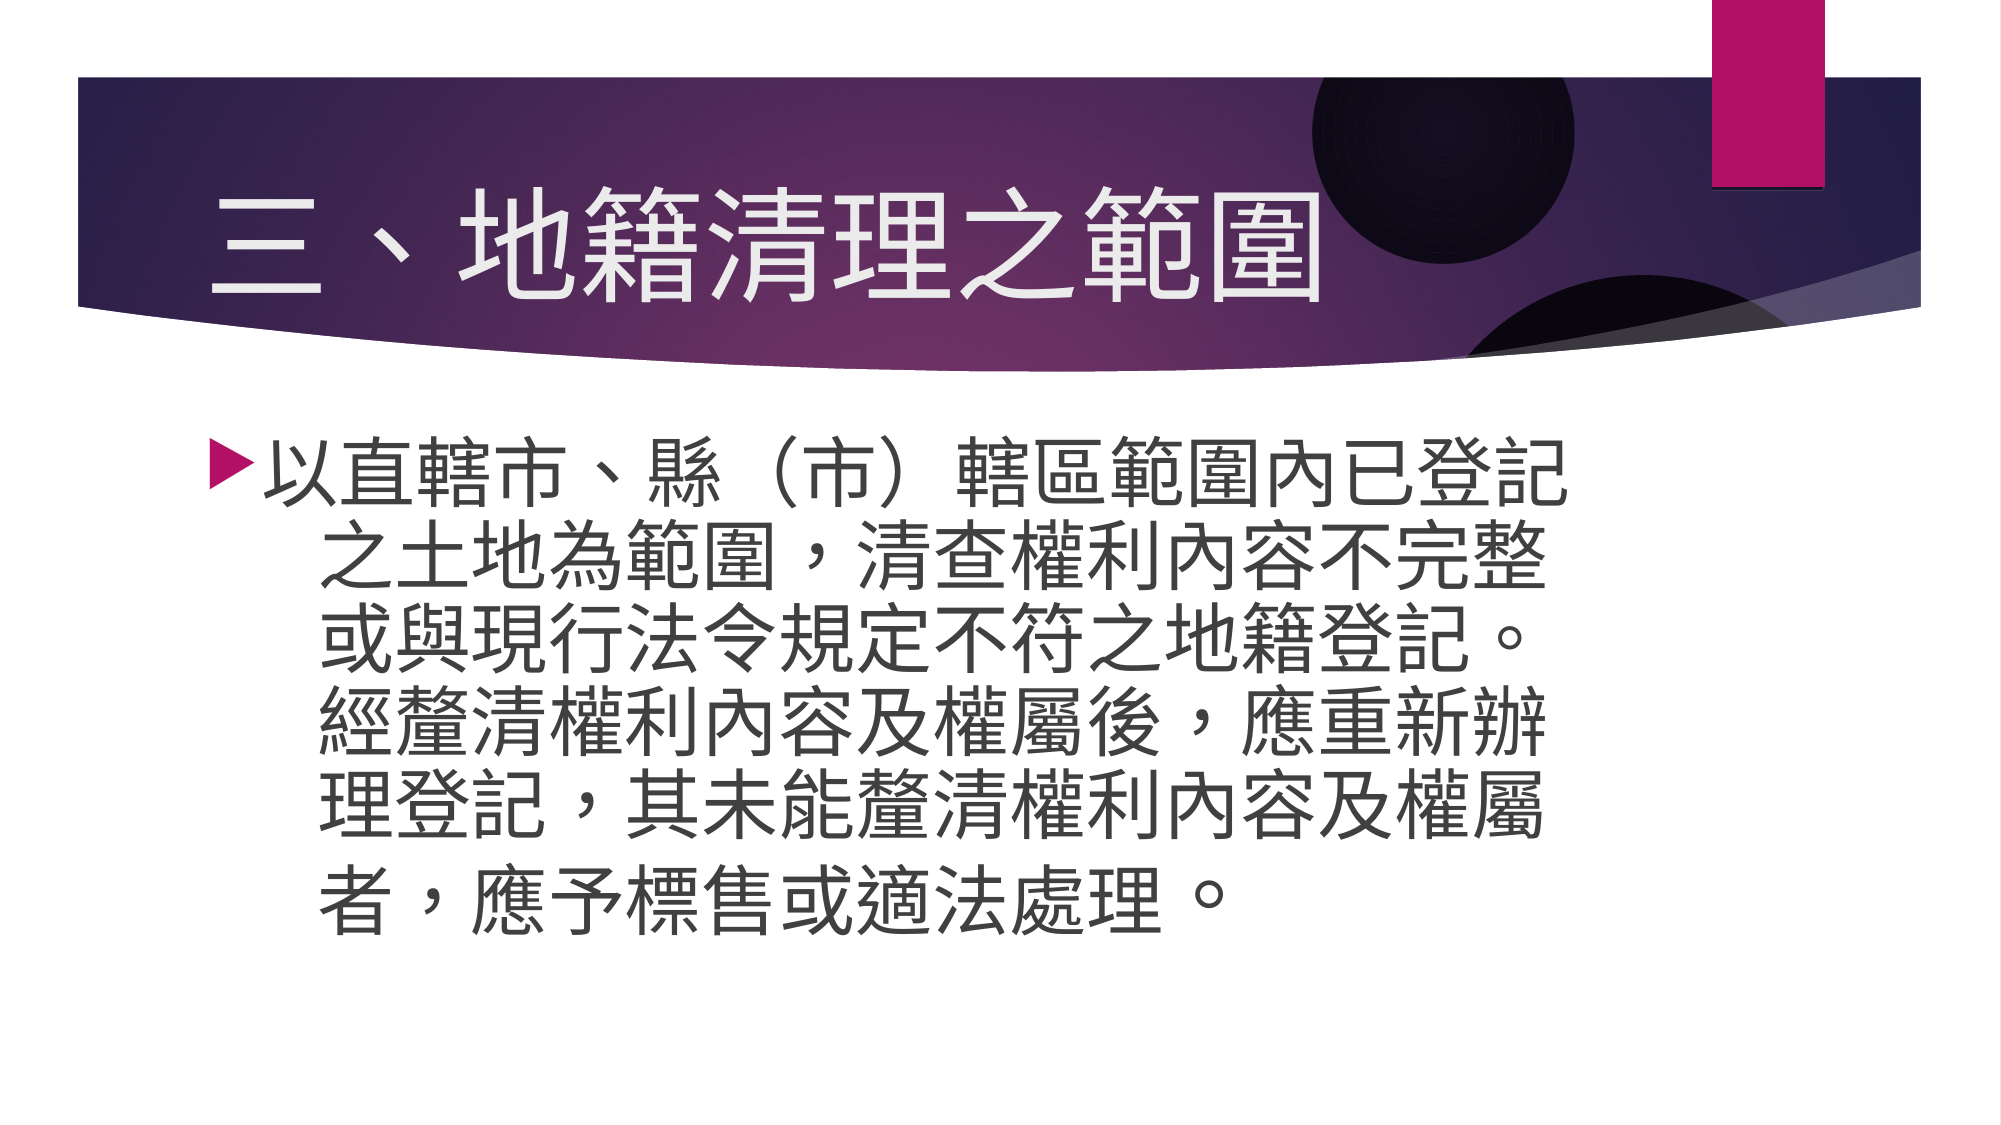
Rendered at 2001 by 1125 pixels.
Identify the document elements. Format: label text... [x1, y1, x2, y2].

list 以直轄市、縣（市）轄區範圍內已登記之土地為範圍，清查權利內容不完整或與現行法令規定不符之地籍登記。經釐清權利內容及權屬後，應重新辦理登記，其未能釐清權利內容及權屬者，應予標售或適法處理。 [189, 427, 1638, 988]
title 三、地籍清理之範圍 [189, 159, 1627, 276]
